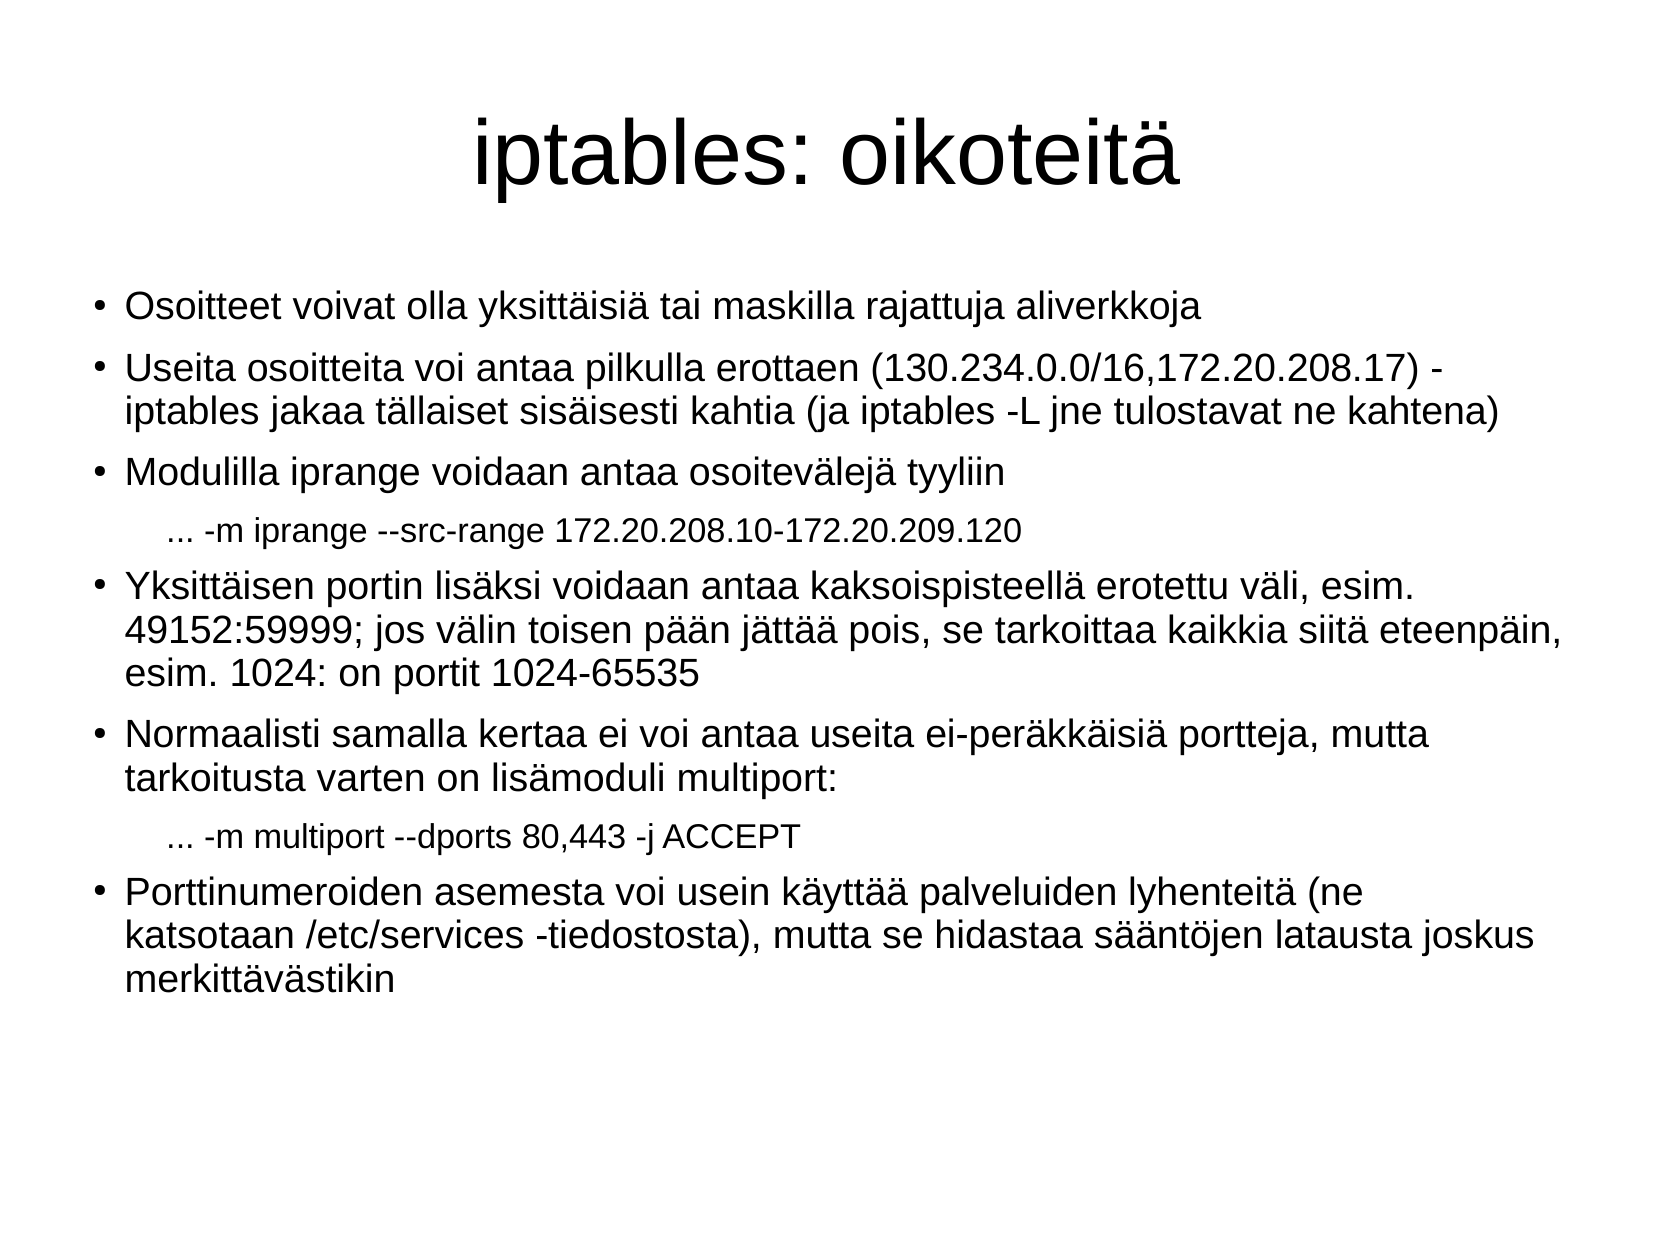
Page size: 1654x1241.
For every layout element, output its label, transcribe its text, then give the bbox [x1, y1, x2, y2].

list Osoitteet voivat olla yksittäisiä tai maskilla rajattuja aliverkkoja Useita osoitteita voi antaa pilkulla erottaen (130.234.0.0/16,172.20.208.17) - iptables jakaa tällaiset sisäisesti kahtia (ja iptables -L jne tulostavat ne kahtena) Modulilla iprange voidaan antaa osoitevälejä tyyliin ... -m iprange --src-range 172.20.208.10-172.20.209.120 Yksittäisen portin lisäksi voidaan antaa kaksoispisteellä erotettu väli, esim. 49152:59999; jos välin toisen pään jättää pois, se tarkoittaa kaikkia siitä eteenpäin, esim. 1024: on portit 1024-65535 Normaalisti samalla kertaa ei voi antaa useita ei-peräkkäisiä portteja, mutta tarkoitusta varten on lisämoduli multiport: ... -m multiport --dports 80,443 -j ACCEPT Porttinumeroiden asemesta voi usein käyttää palveluiden lyhenteitä (ne katsotaan /etc/services -tiedostosta), mutta se hidastaa sääntöjen latausta joskus merkittävästikin [82, 284, 1571, 1004]
title iptables: oikoteitä [82, 49, 1571, 257]
